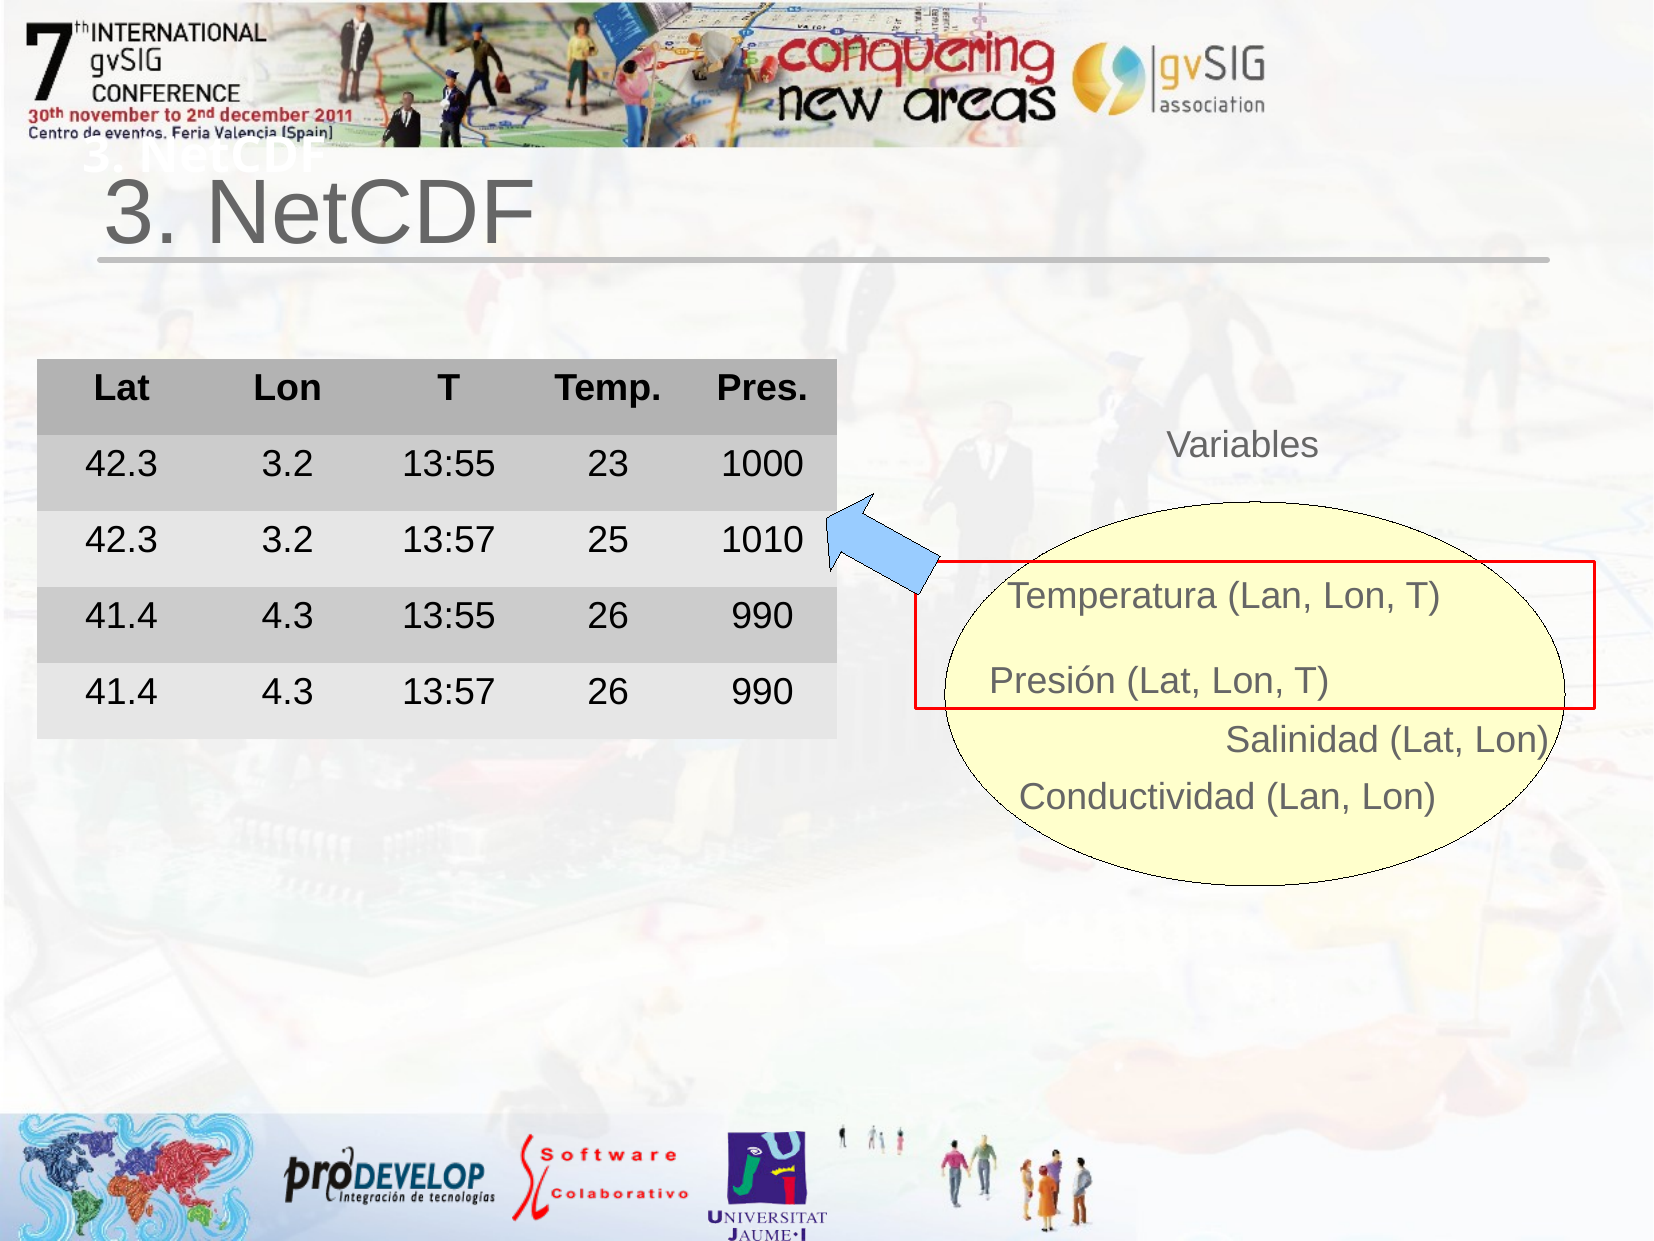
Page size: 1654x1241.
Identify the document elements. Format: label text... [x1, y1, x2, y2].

table_cell 42.3 [37, 511, 206, 587]
table_cell 990 [688, 587, 837, 663]
subtitle [88, 553, 1577, 1114]
table_cell 23 [529, 435, 688, 511]
table_header Pres. [688, 359, 837, 435]
table_cell 13:55 [369, 587, 529, 663]
table_cell 1000 [688, 435, 837, 511]
table_cell 13:57 [369, 663, 529, 739]
text_box Temperatura (Lan, Lon, T) [992, 566, 1457, 624]
text_box Conductividad (Lan, Lon) [1003, 767, 1452, 825]
table_header Lon [206, 359, 369, 435]
text_box Variables [1151, 415, 1335, 473]
title 3. NetCDF [82, 49, 1571, 257]
table_cell 1010 [688, 511, 837, 587]
table_cell 3.2 [206, 511, 369, 587]
text_box 3. NetCDF [88, 153, 552, 272]
table_cell 4.3 [206, 587, 369, 663]
table_cell 13:57 [369, 511, 529, 587]
table_cell 990 [688, 663, 837, 739]
picture [0, 0, 1654, 1241]
table_header Lat [37, 359, 206, 435]
subtitle [88, 295, 1577, 560]
table_cell 26 [529, 587, 688, 663]
table_header Temp. [529, 359, 688, 435]
table_cell 26 [529, 663, 688, 739]
text_box Presión (Lat, Lon, T) [974, 651, 1345, 707]
table_cell 4.3 [206, 663, 369, 739]
table_cell 41.4 [37, 663, 206, 739]
table_cell 3.2 [206, 435, 369, 511]
text_box Salinidad (Lat, Lon) [1210, 710, 1565, 768]
subtitle [917, 563, 1577, 707]
table_cell 25 [529, 511, 688, 587]
table_cell 41.4 [37, 587, 206, 663]
table_cell 13:55 [369, 435, 529, 511]
table_cell 42.3 [37, 435, 206, 511]
text_box [826, 493, 941, 595]
table_header T [369, 359, 529, 435]
